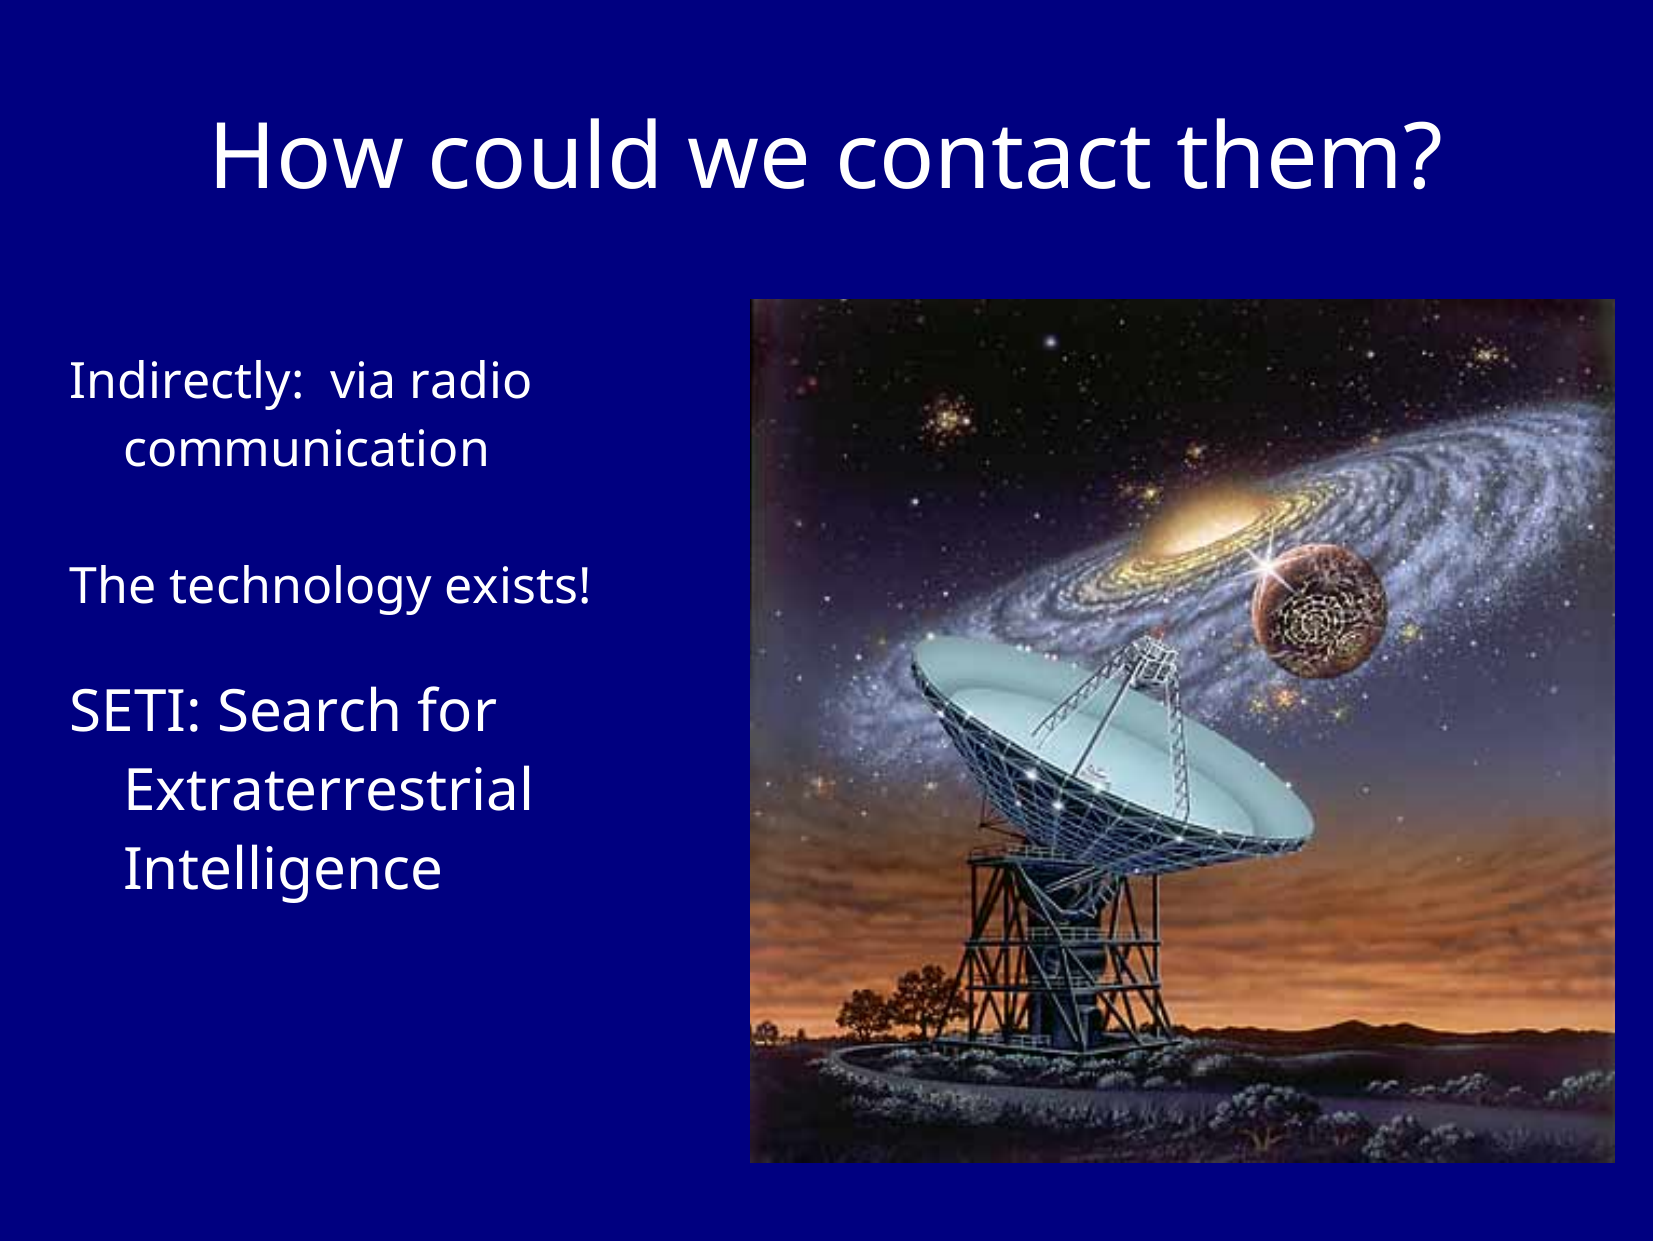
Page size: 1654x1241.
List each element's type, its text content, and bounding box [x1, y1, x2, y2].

text_box Indirectly: via radio communication The technology exists! SETI: Search for Extraterrestrial Intelligence [37, 337, 708, 1163]
title How could we contact them? [82, 49, 1571, 257]
picture [750, 299, 1615, 1163]
